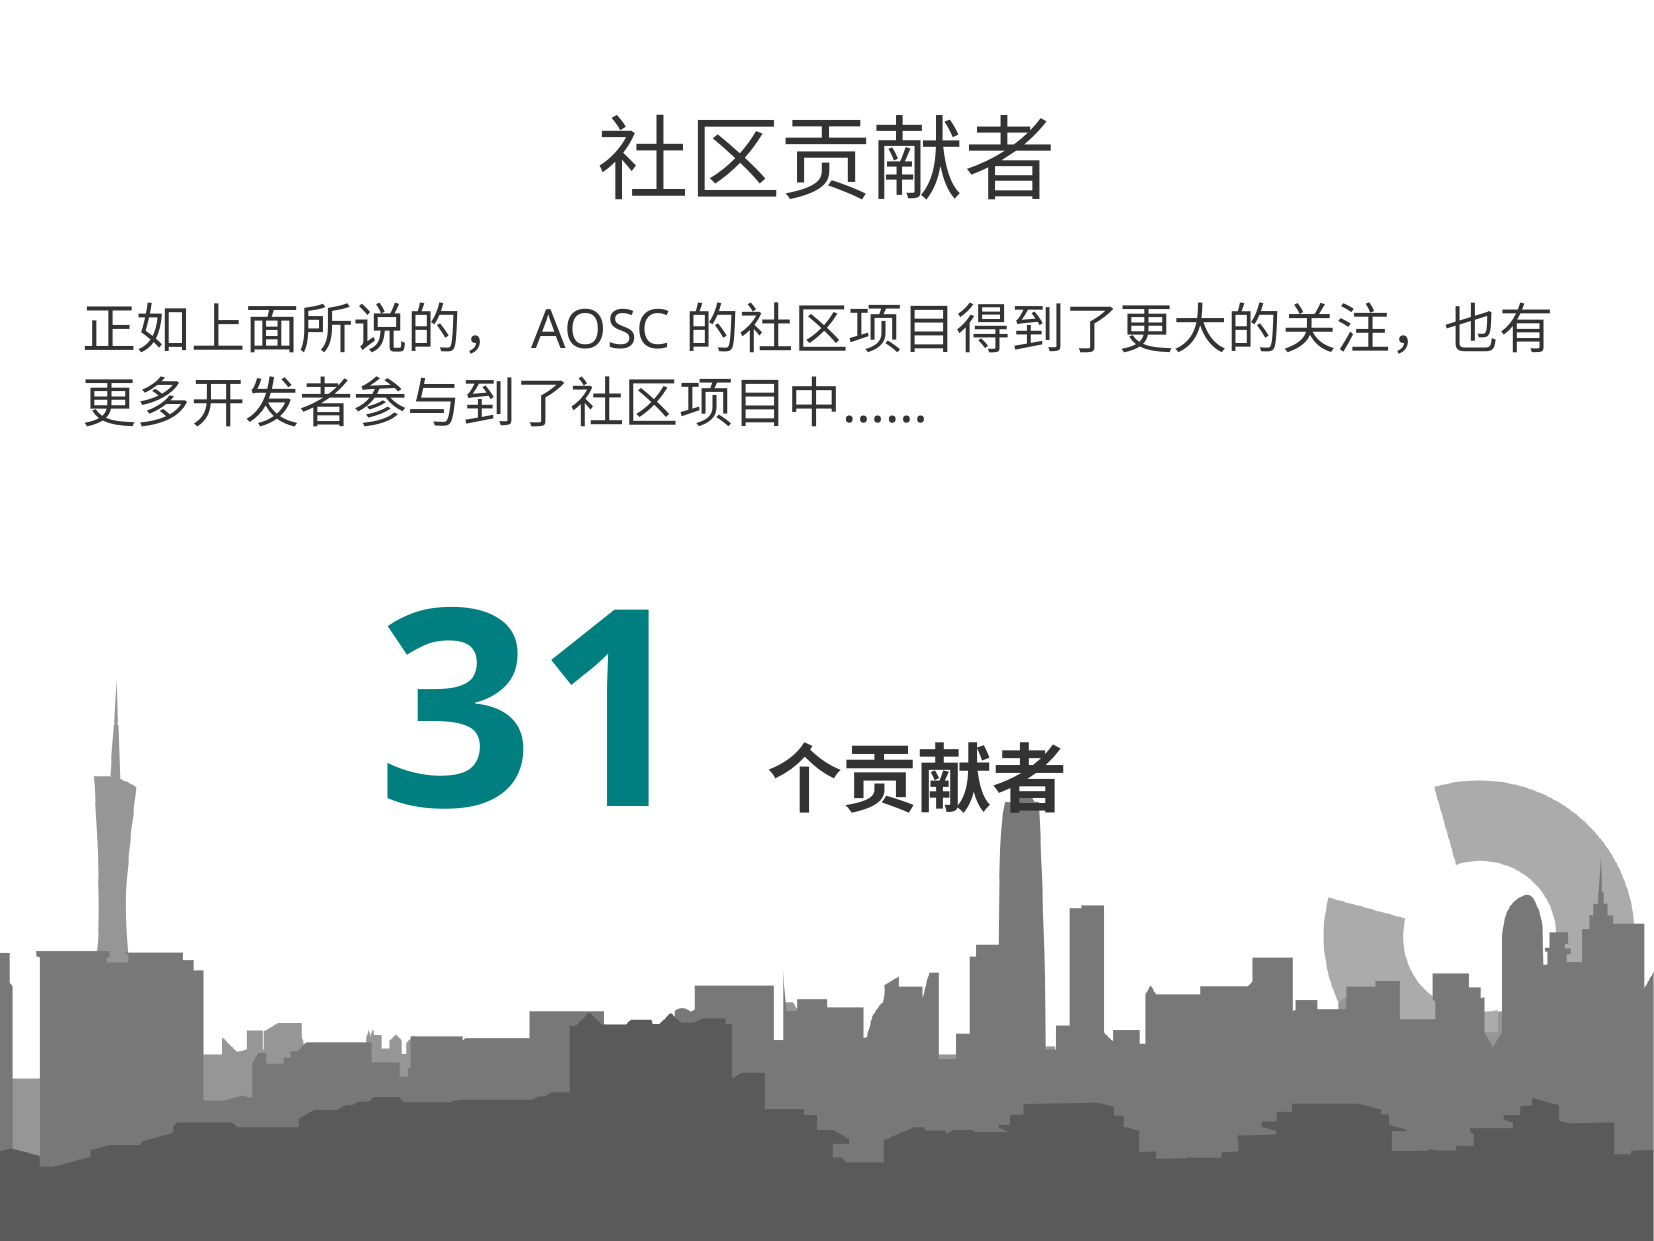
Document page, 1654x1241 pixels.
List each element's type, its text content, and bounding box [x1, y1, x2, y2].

title 社区贡献者 [82, 49, 1571, 257]
list 正如上面所说的，AOSC的社区项目得到了更大的关注，也有更多开发者参与到了社区项目中…… 31个贡献者 [82, 290, 1571, 1010]
picture [0, 0, 1654, 1241]
